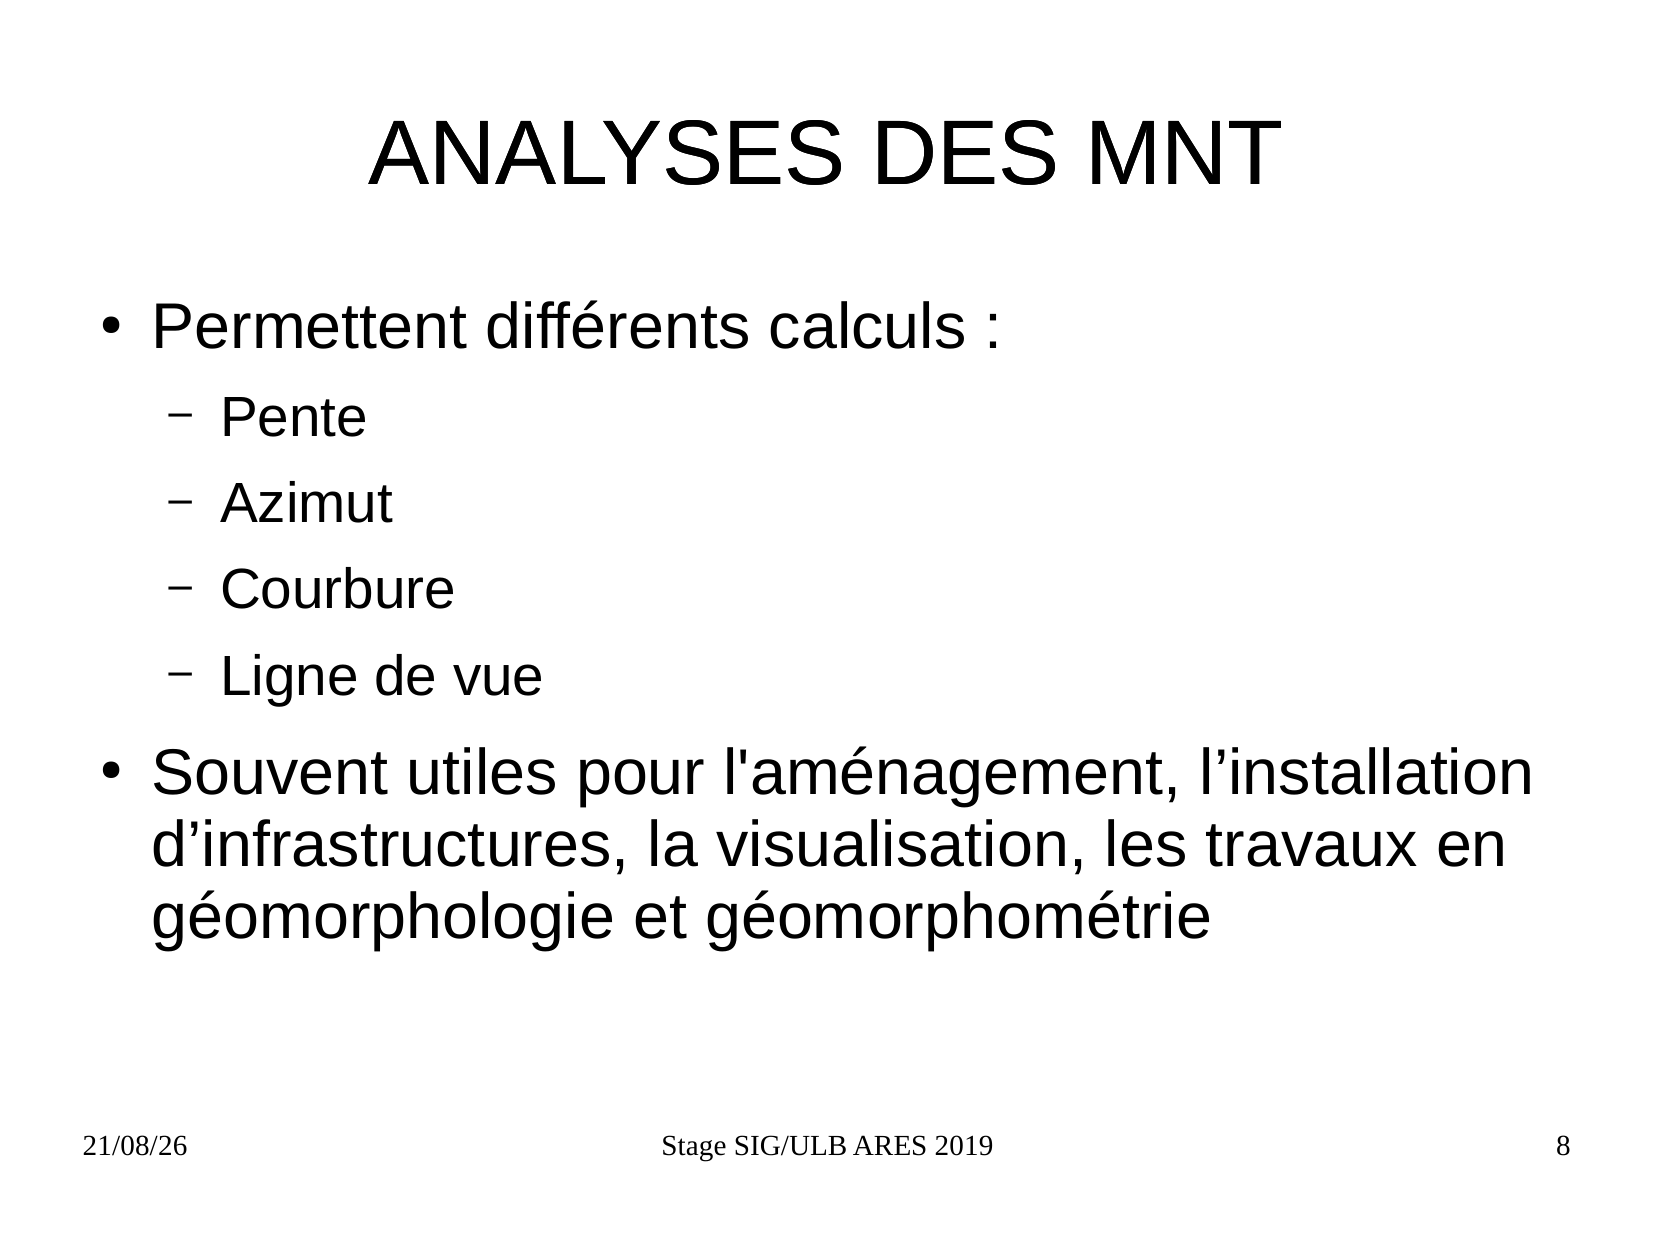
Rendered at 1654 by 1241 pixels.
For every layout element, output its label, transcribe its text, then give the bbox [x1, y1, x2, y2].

text_box ANALYSES DES MNT [82, 49, 1571, 257]
list Permettent différents calculs : Pente Azimut Courbure Ligne de vue Souvent utiles pour l'aménagement, l’installation d’infrastructures, la visualisation, les travaux en géomorphologie et géomorphométrie [82, 290, 1571, 1010]
